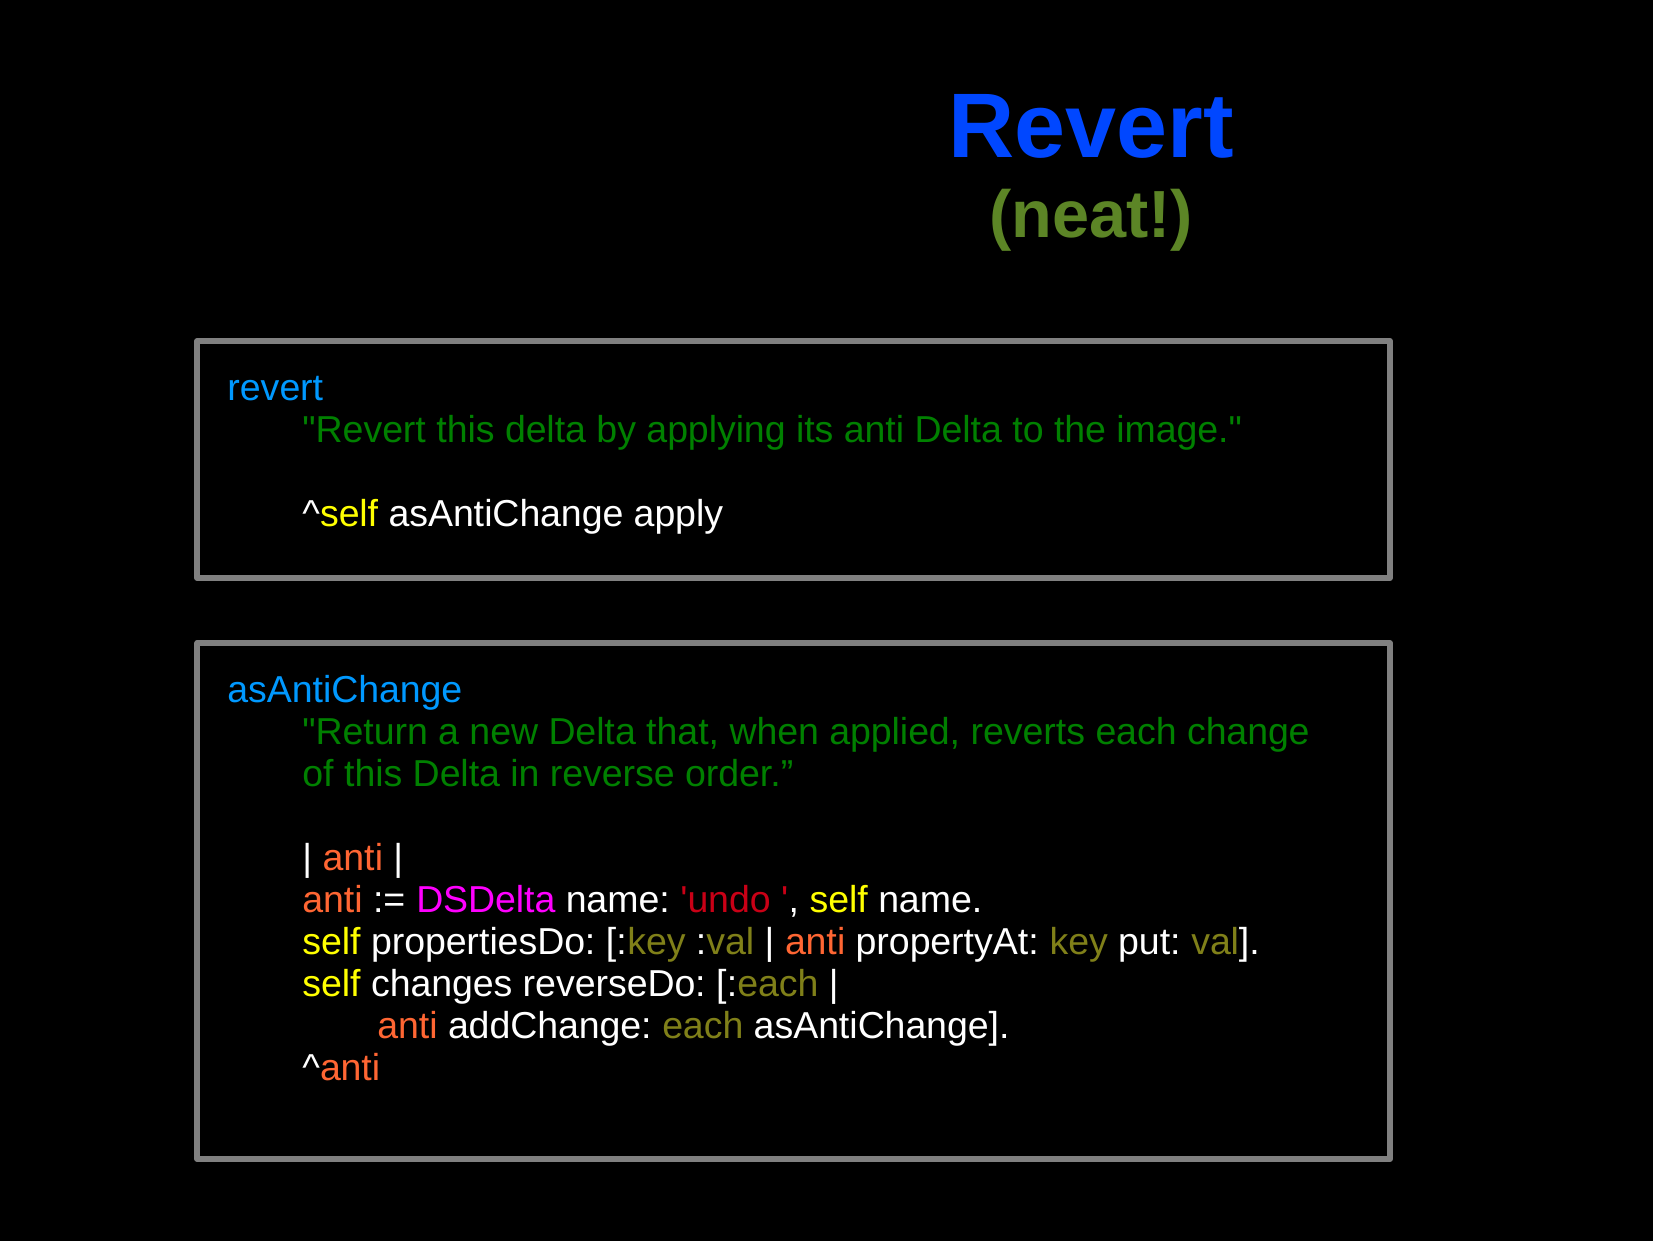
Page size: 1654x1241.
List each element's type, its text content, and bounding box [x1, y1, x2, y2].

text_box revert "Revert this delta by applying its anti Delta to the image." ^self asAntiChange apply [197, 341, 1390, 579]
title Revert (neat!) [607, 56, 1576, 271]
text_box asAntiChange "Return a new Delta that, when applied, reverts each change of this Delta in reverse order.” | anti | anti := DSDelta name: 'undo ', self name. self propertiesDo: [:key :val | anti propertyAt: key put: val]. self changes reverseDo: [:each | anti addChange: each asAntiChange]. ^anti [197, 643, 1390, 1160]
